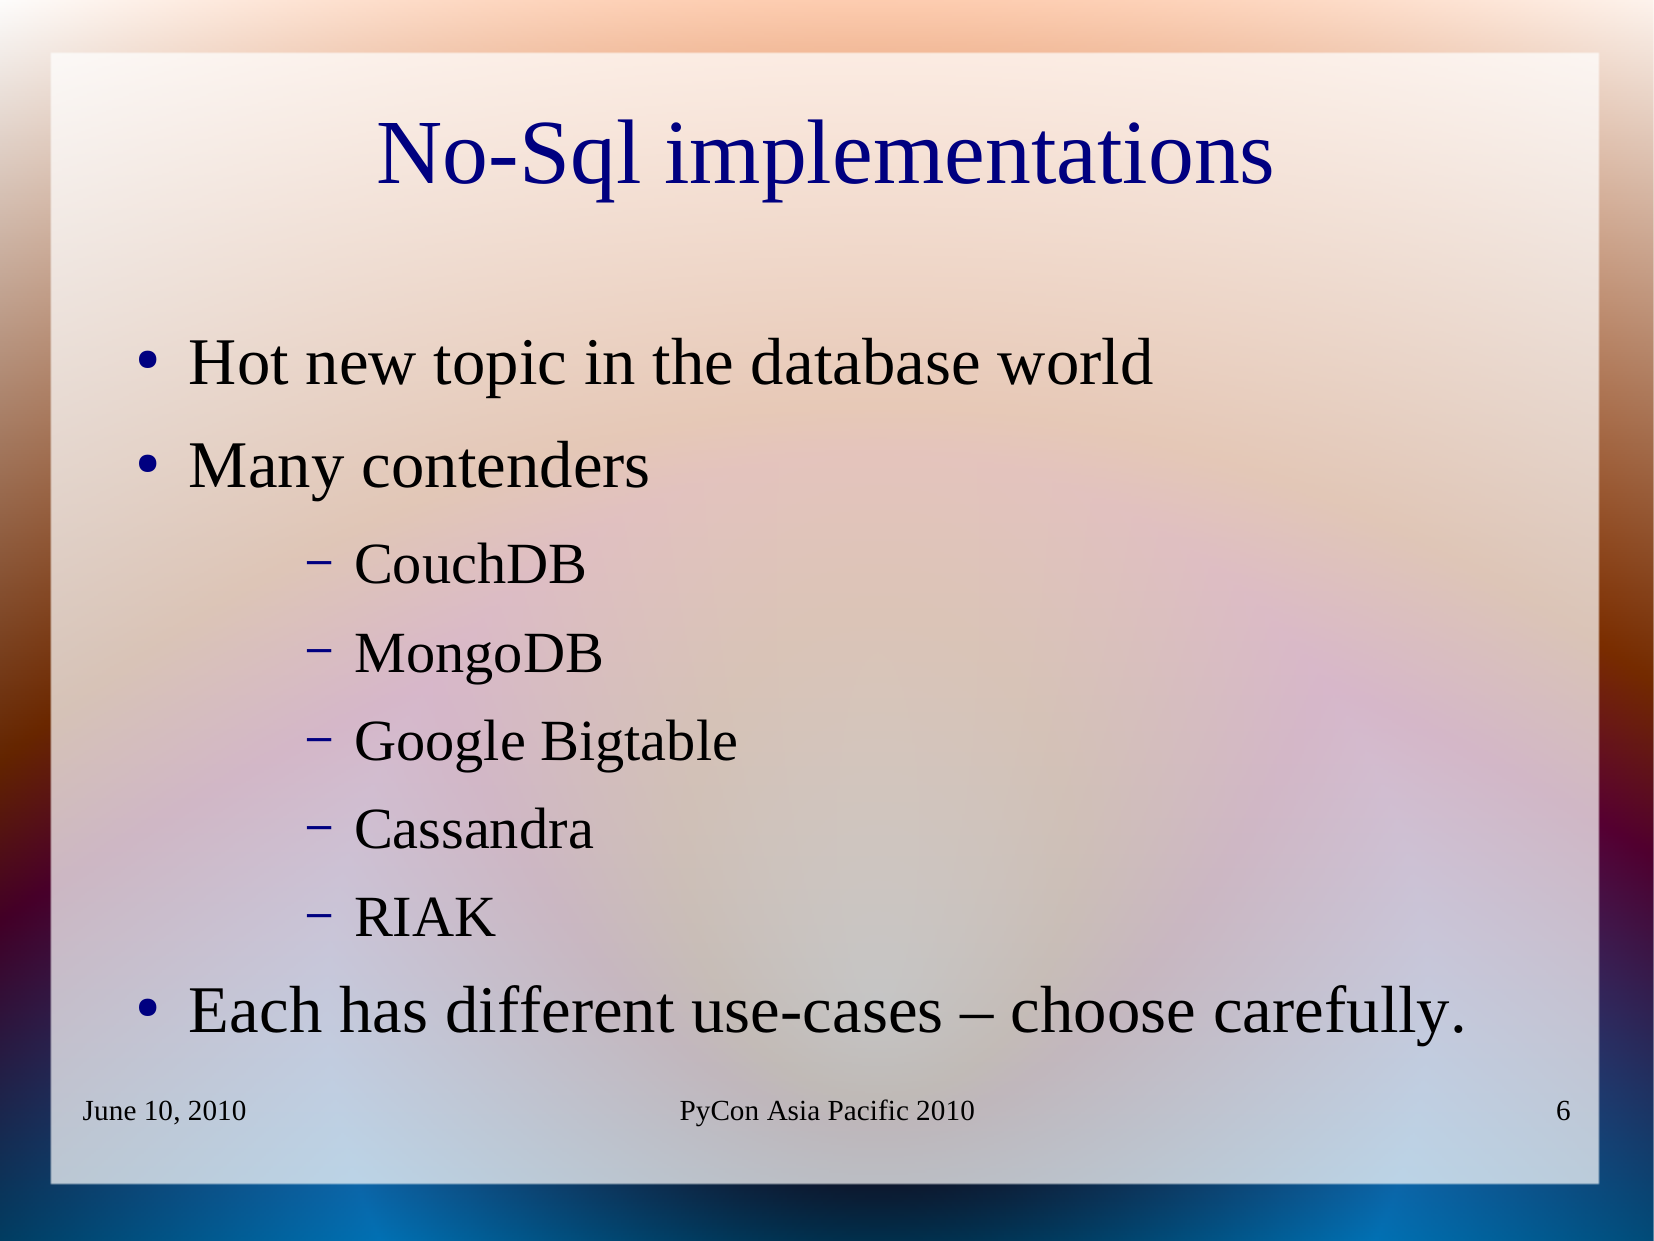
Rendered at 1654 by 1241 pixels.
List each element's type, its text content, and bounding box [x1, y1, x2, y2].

list Hot new topic in the database world Many contenders CouchDB MongoDB Google Bigtable Cassandra RIAK Each has different use-cases – choose carefully. [118, 324, 1571, 1052]
title No-Sql implementations [82, 49, 1571, 257]
picture [0, 0, 1654, 1241]
